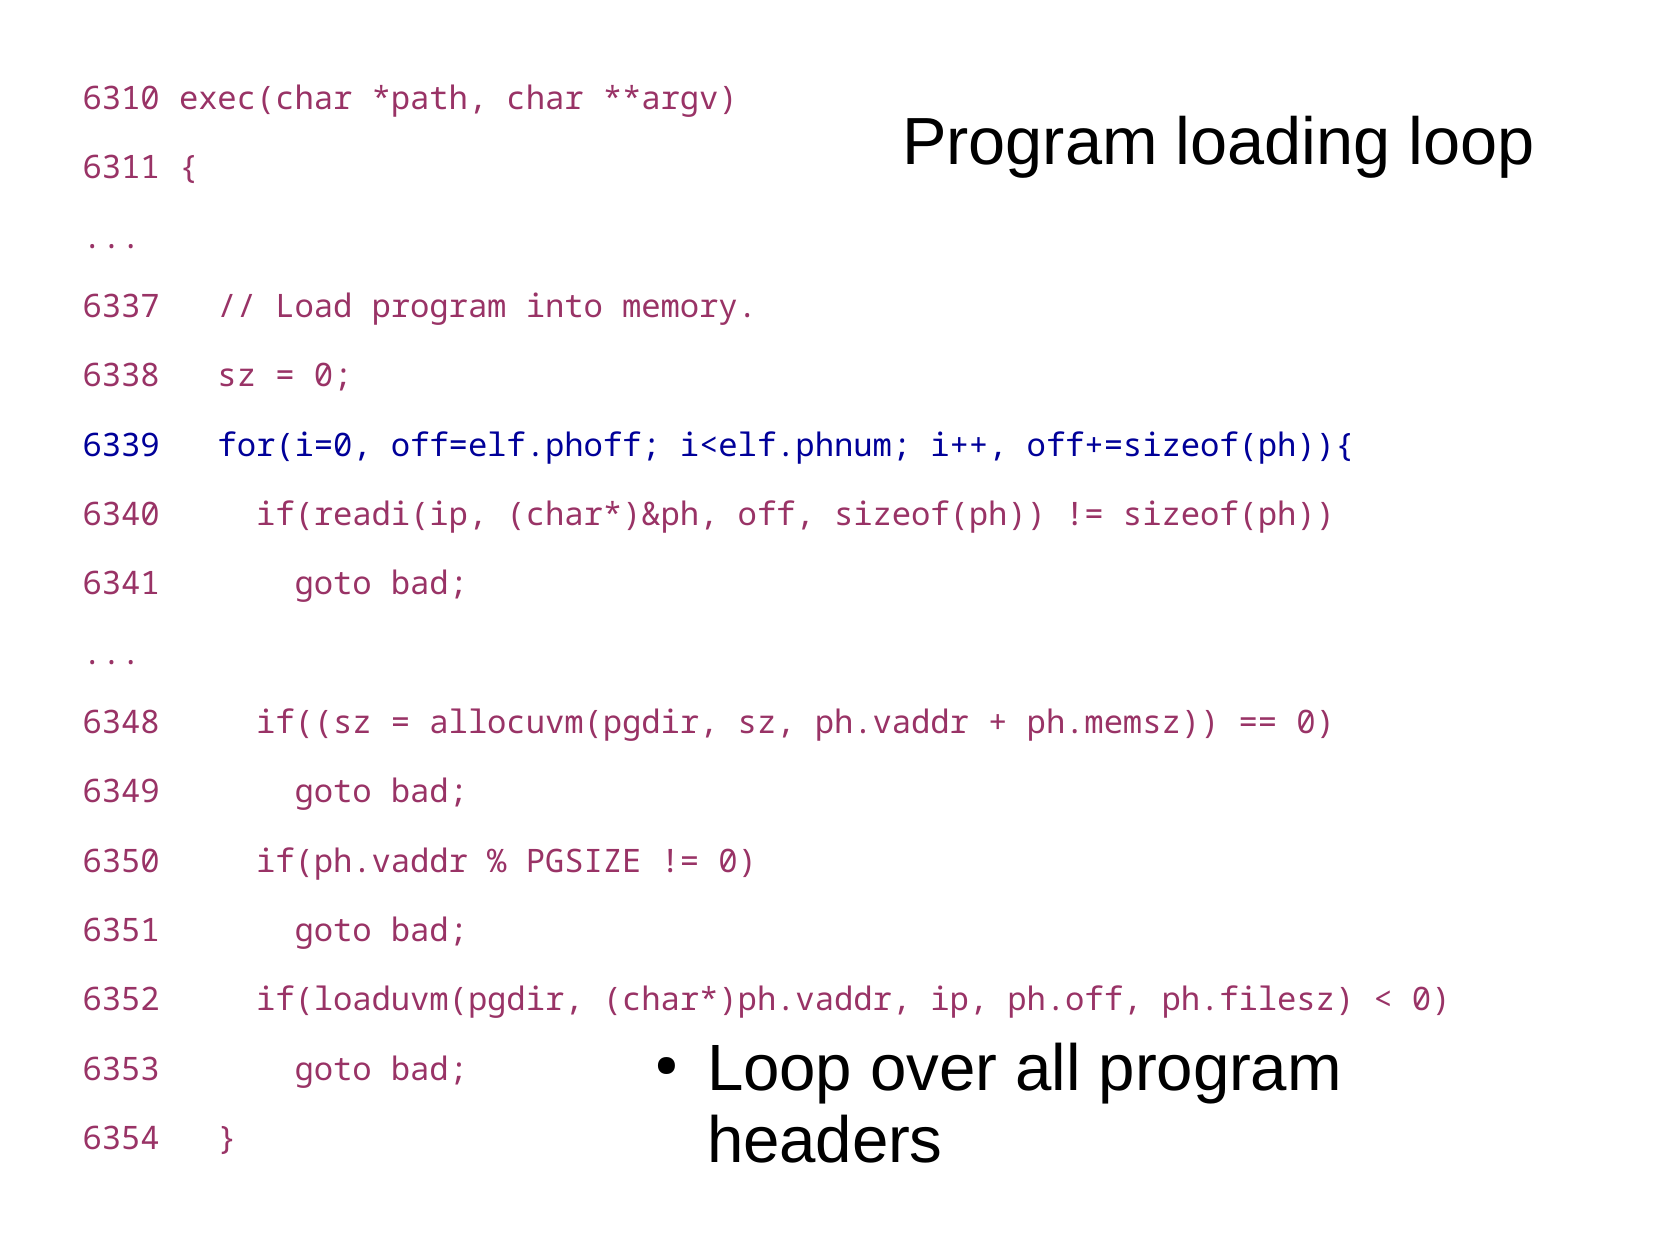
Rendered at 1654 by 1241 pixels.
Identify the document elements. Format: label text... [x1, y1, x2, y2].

title Program loading loop [825, 37, 1613, 245]
list Loop over all program headers [637, 1031, 1530, 1179]
list 6310 exec(char *path, char **argv) 6311 { ... 6337 // Load program into memory. 6338 sz = 0; 6339 for(i=0, off=elf.phoff; i<elf.phnum; i++, off+=sizeof(ph)){ 6340 if(readi(ip, (char*)&ph, off, sizeof(ph)) != sizeof(ph)) 6341 goto bad; ... 6348 if((sz = allocuvm(pgdir, sz, ph.vaddr + ph.memsz)) == 0) 6349 goto bad; 6350 if(ph.vaddr % PGSIZE != 0) 6351 goto bad; 6352 if(loaduvm(pgdir, (char*)ph.vaddr, ip, ph.off, ph.filesz) < 0) 6353 goto bad; 6354 } [82, 75, 1571, 1163]
